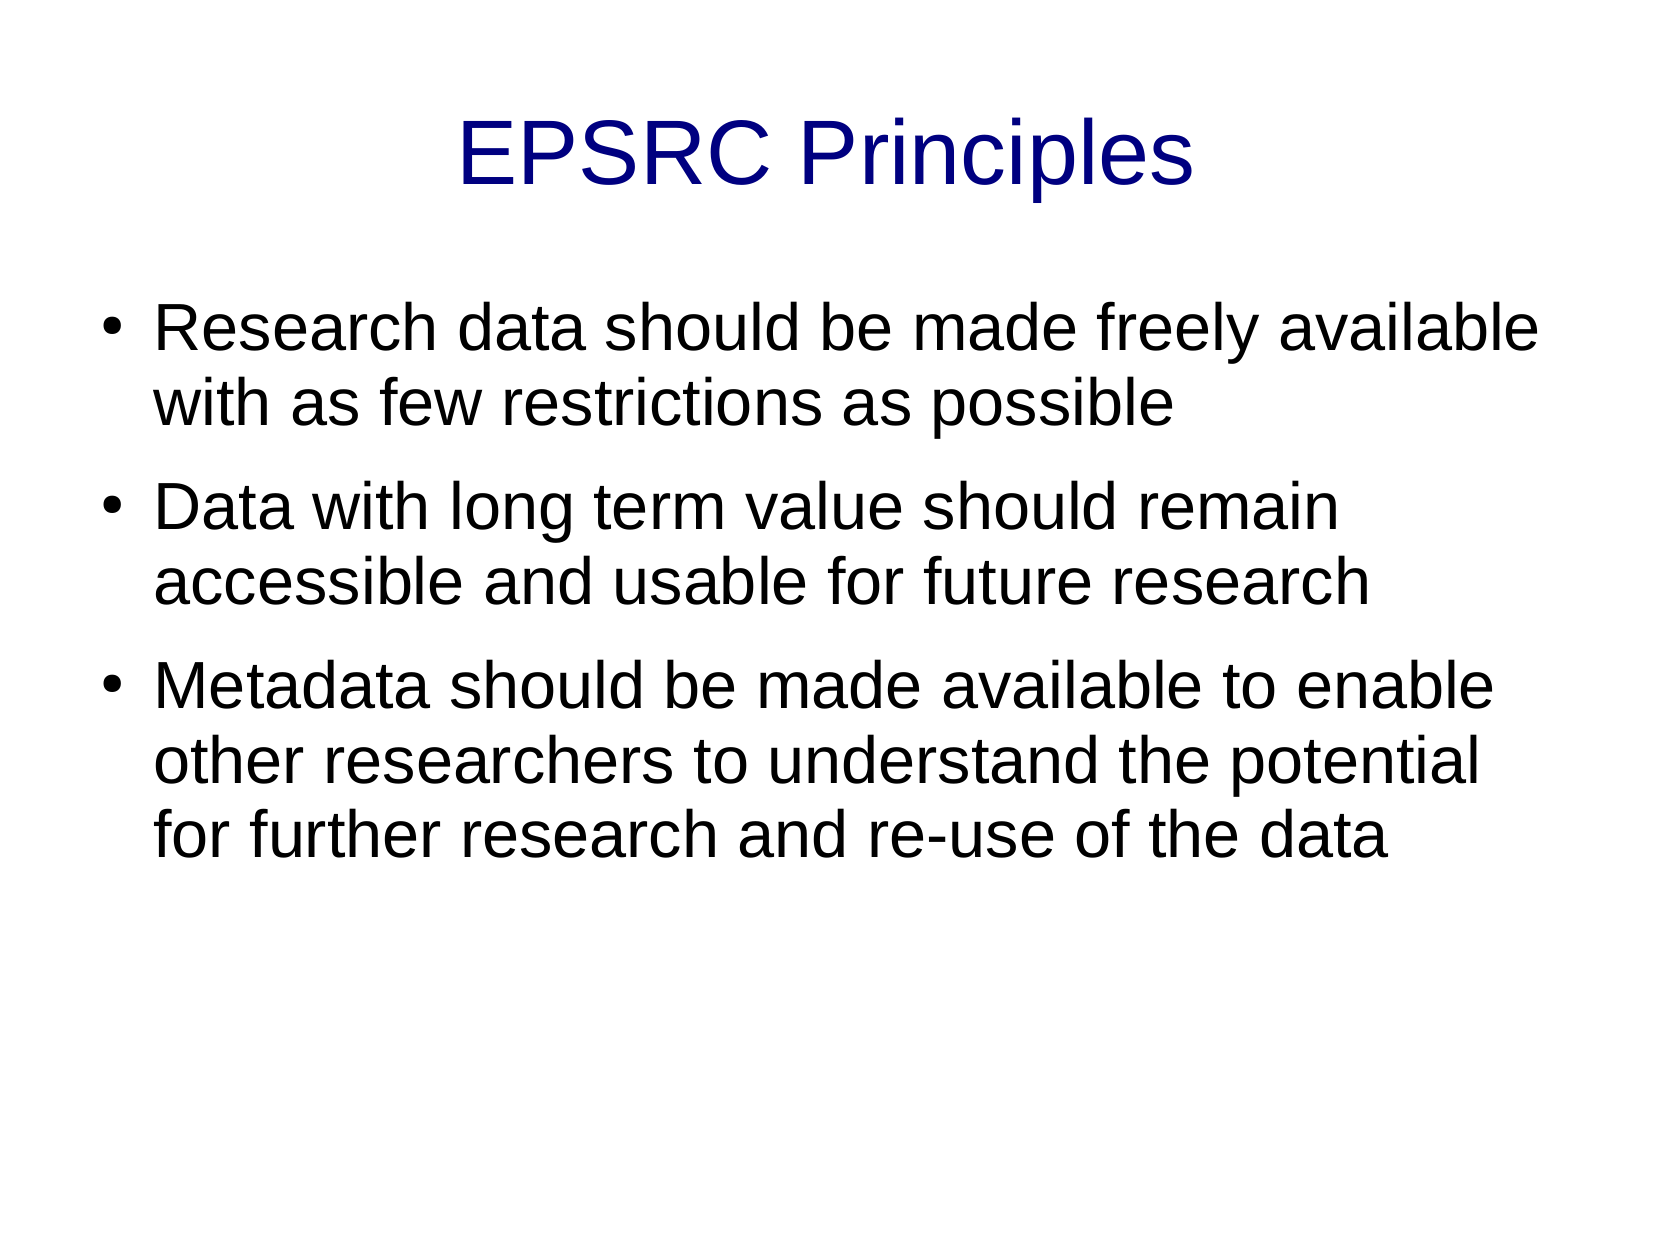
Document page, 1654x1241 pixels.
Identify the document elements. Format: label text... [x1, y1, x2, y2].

list Research data should be made freely available with as few restrictions as possible Data with long term value should remain accessible and usable for future research Metadata should be made available to enable other researchers to understand the potential for further research and re-use of the data [82, 290, 1571, 1109]
title EPSRC Principles [82, 49, 1571, 257]
